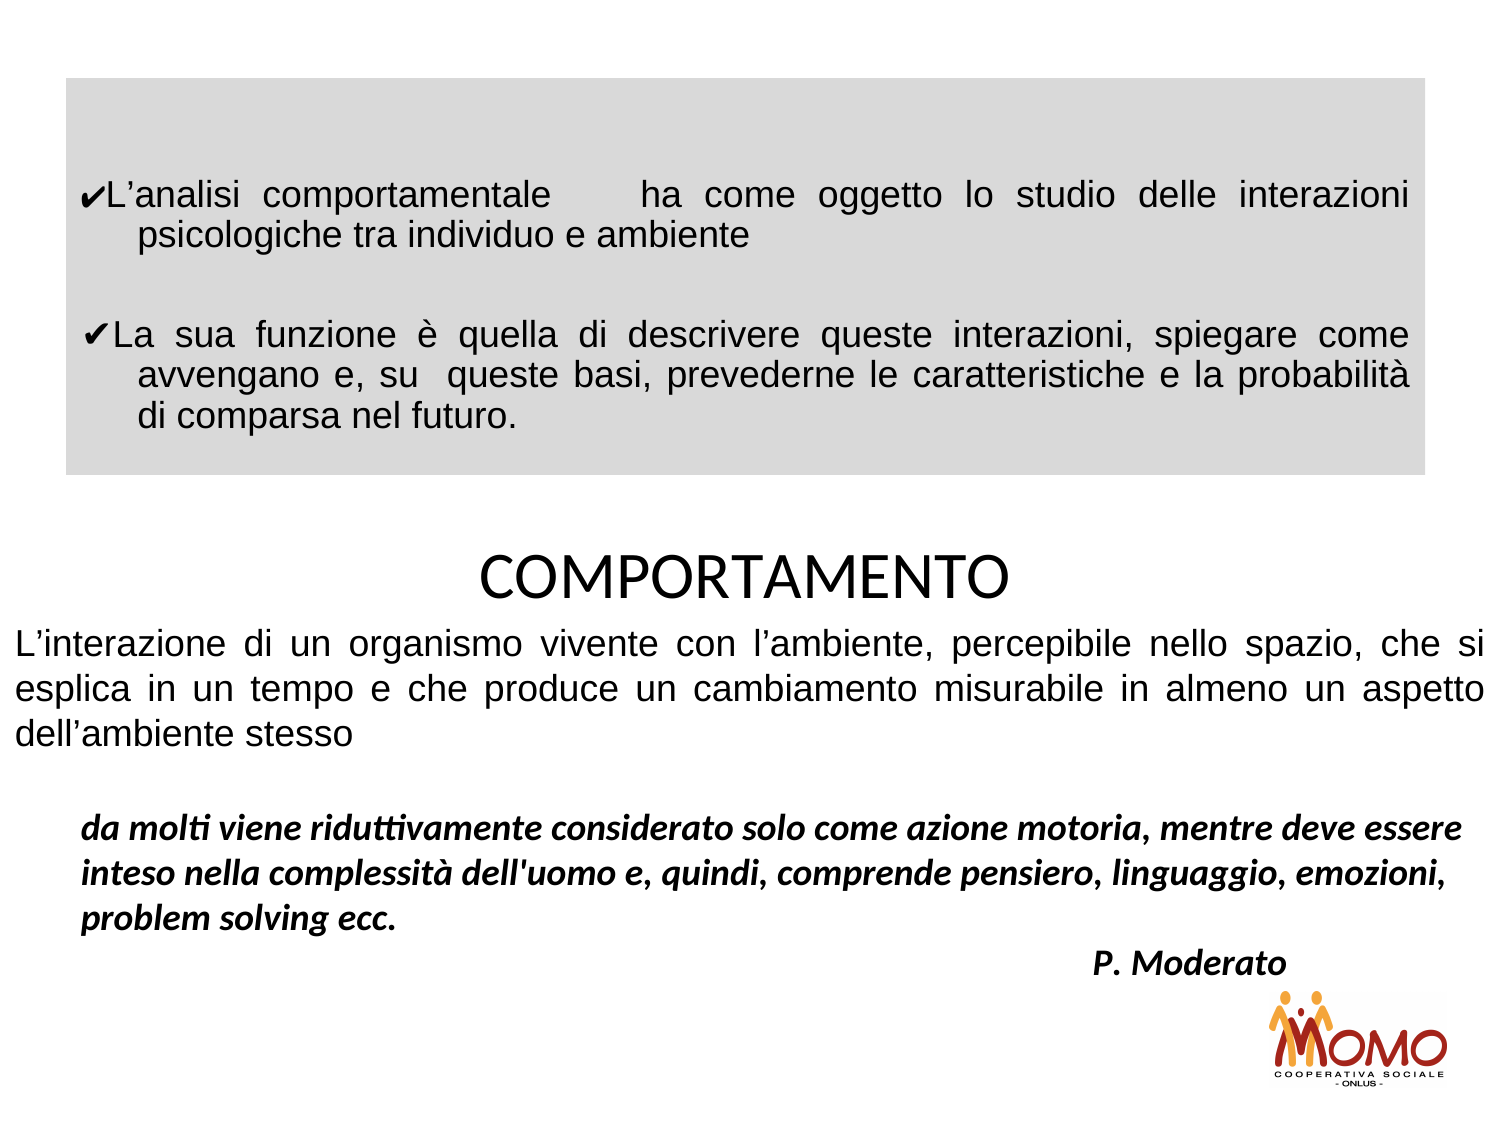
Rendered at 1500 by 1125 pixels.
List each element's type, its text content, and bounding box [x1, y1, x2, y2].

list ✔L’analisi comportamentale ha come oggetto lo studio delle interazioni psicologiche tra individuo e ambiente ✔La sua funzione è quella di descrivere queste interazioni, spiegare come avvengano e, su queste basi, prevederne le caratteristiche e la probabilità di comparsa nel futuro. COMPORTAMENTO [66, 78, 1426, 474]
text_box L’interazione di un organismo vivente con l’ambiente, percepibile nello spazio, che si esplica in un tempo e che produce un cambiamento misurabile in almeno un aspetto dell’ambiente stesso [0, 474, 1500, 808]
picture [1269, 1036, 1447, 1088]
text_box da molti viene riduttivamente considerato solo come azione motoria, mentre deve essere inteso nella complessità dell'uomo e, quindi, comprende pensiero, linguaggio, emozioni, problem solving ecc. P. Moderato [66, 749, 1500, 1036]
